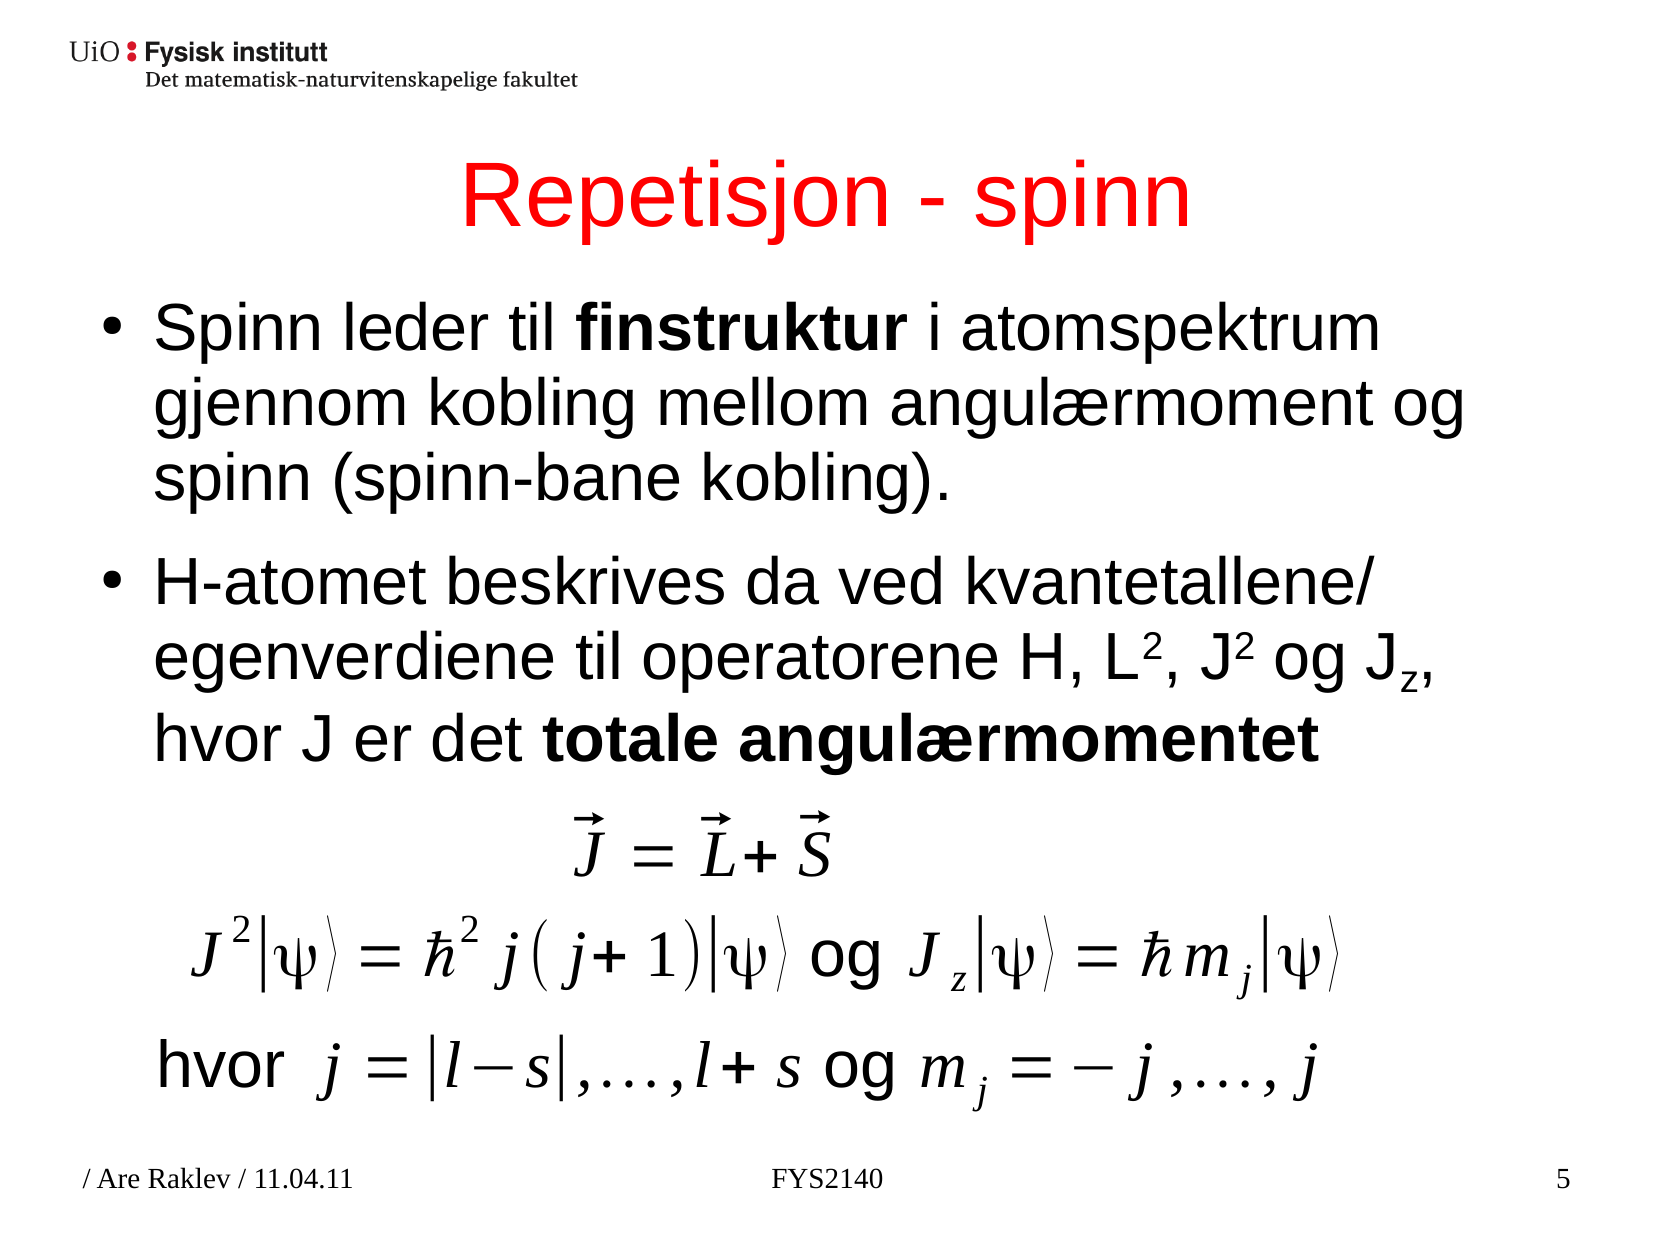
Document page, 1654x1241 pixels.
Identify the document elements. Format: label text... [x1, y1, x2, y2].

chart [179, 907, 1347, 1001]
list Spinn leder til finstruktur i atomspektrum gjennom kobling mellom angulærmoment og spinn (spinn-bane kobling). H-atomet beskrives da ved kvantetallene/ egenverdiene til operatorene H, L2, J2 og Jz, hvor J er det totale angulærmomentet [82, 290, 1538, 1094]
title Repetisjon - spinn [82, 90, 1571, 298]
picture [68, 37, 581, 93]
chart [562, 807, 838, 891]
chart [150, 1028, 1325, 1113]
